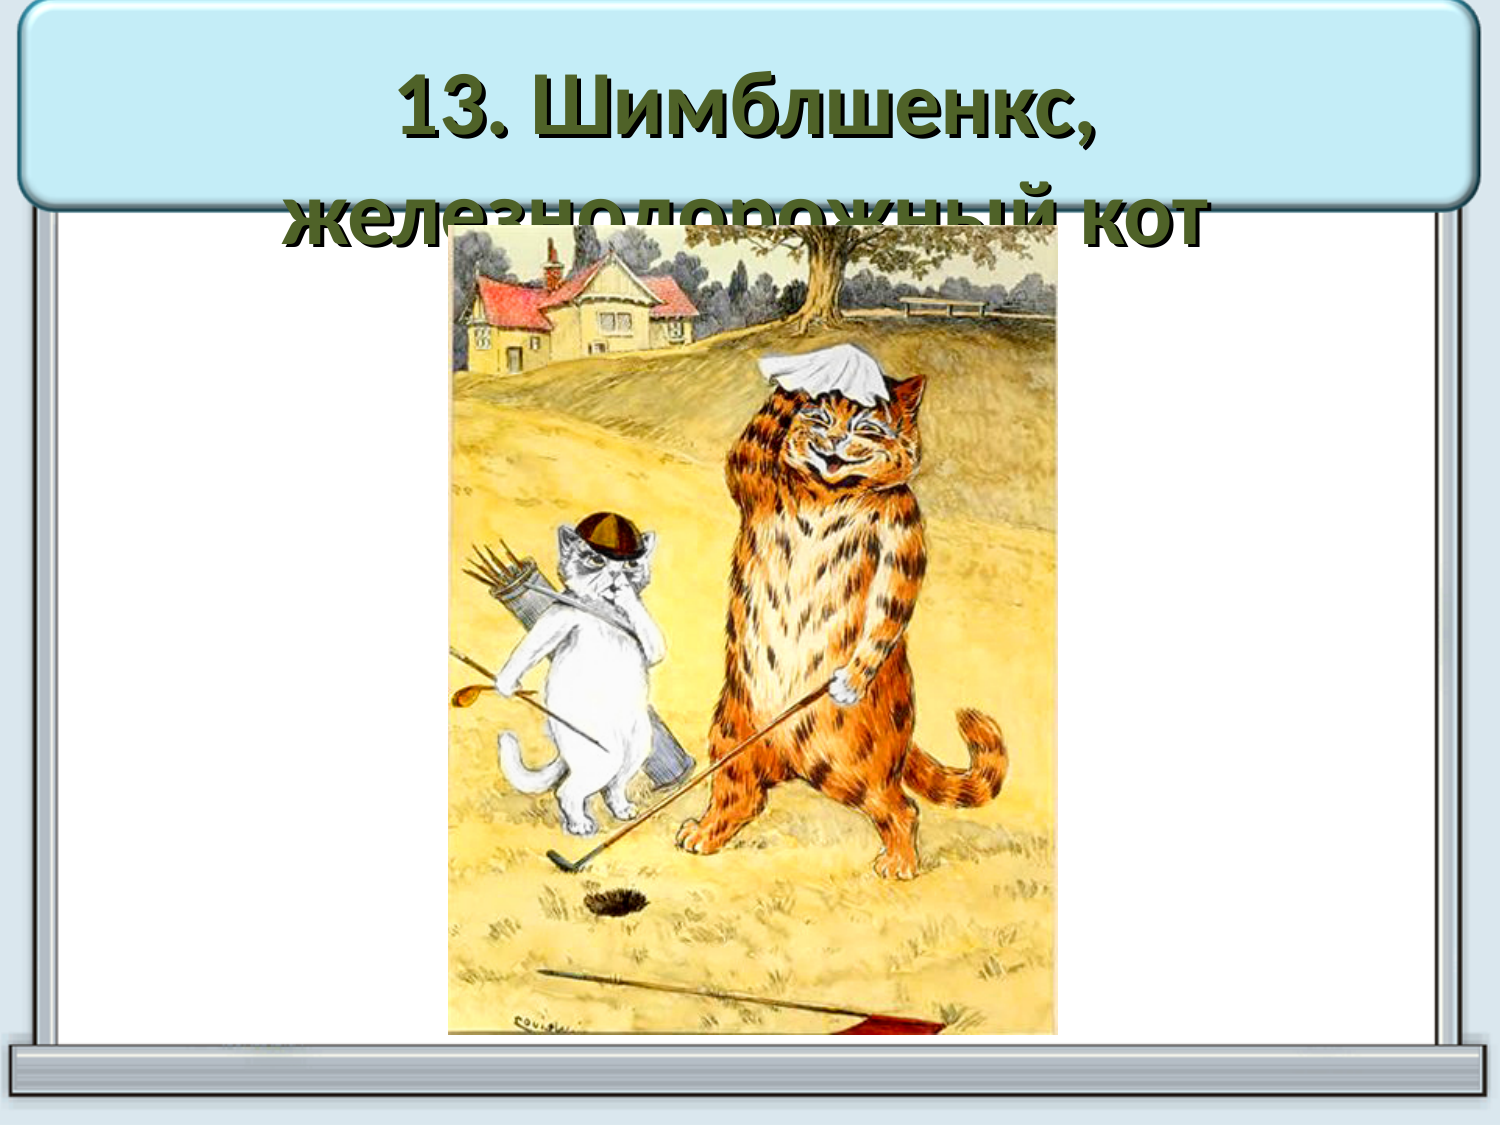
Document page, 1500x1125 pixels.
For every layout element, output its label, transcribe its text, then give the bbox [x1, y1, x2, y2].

title 13. Шимблшенкс, железнодорожный кот [70, 35, 1421, 178]
picture [448, 225, 1058, 1035]
